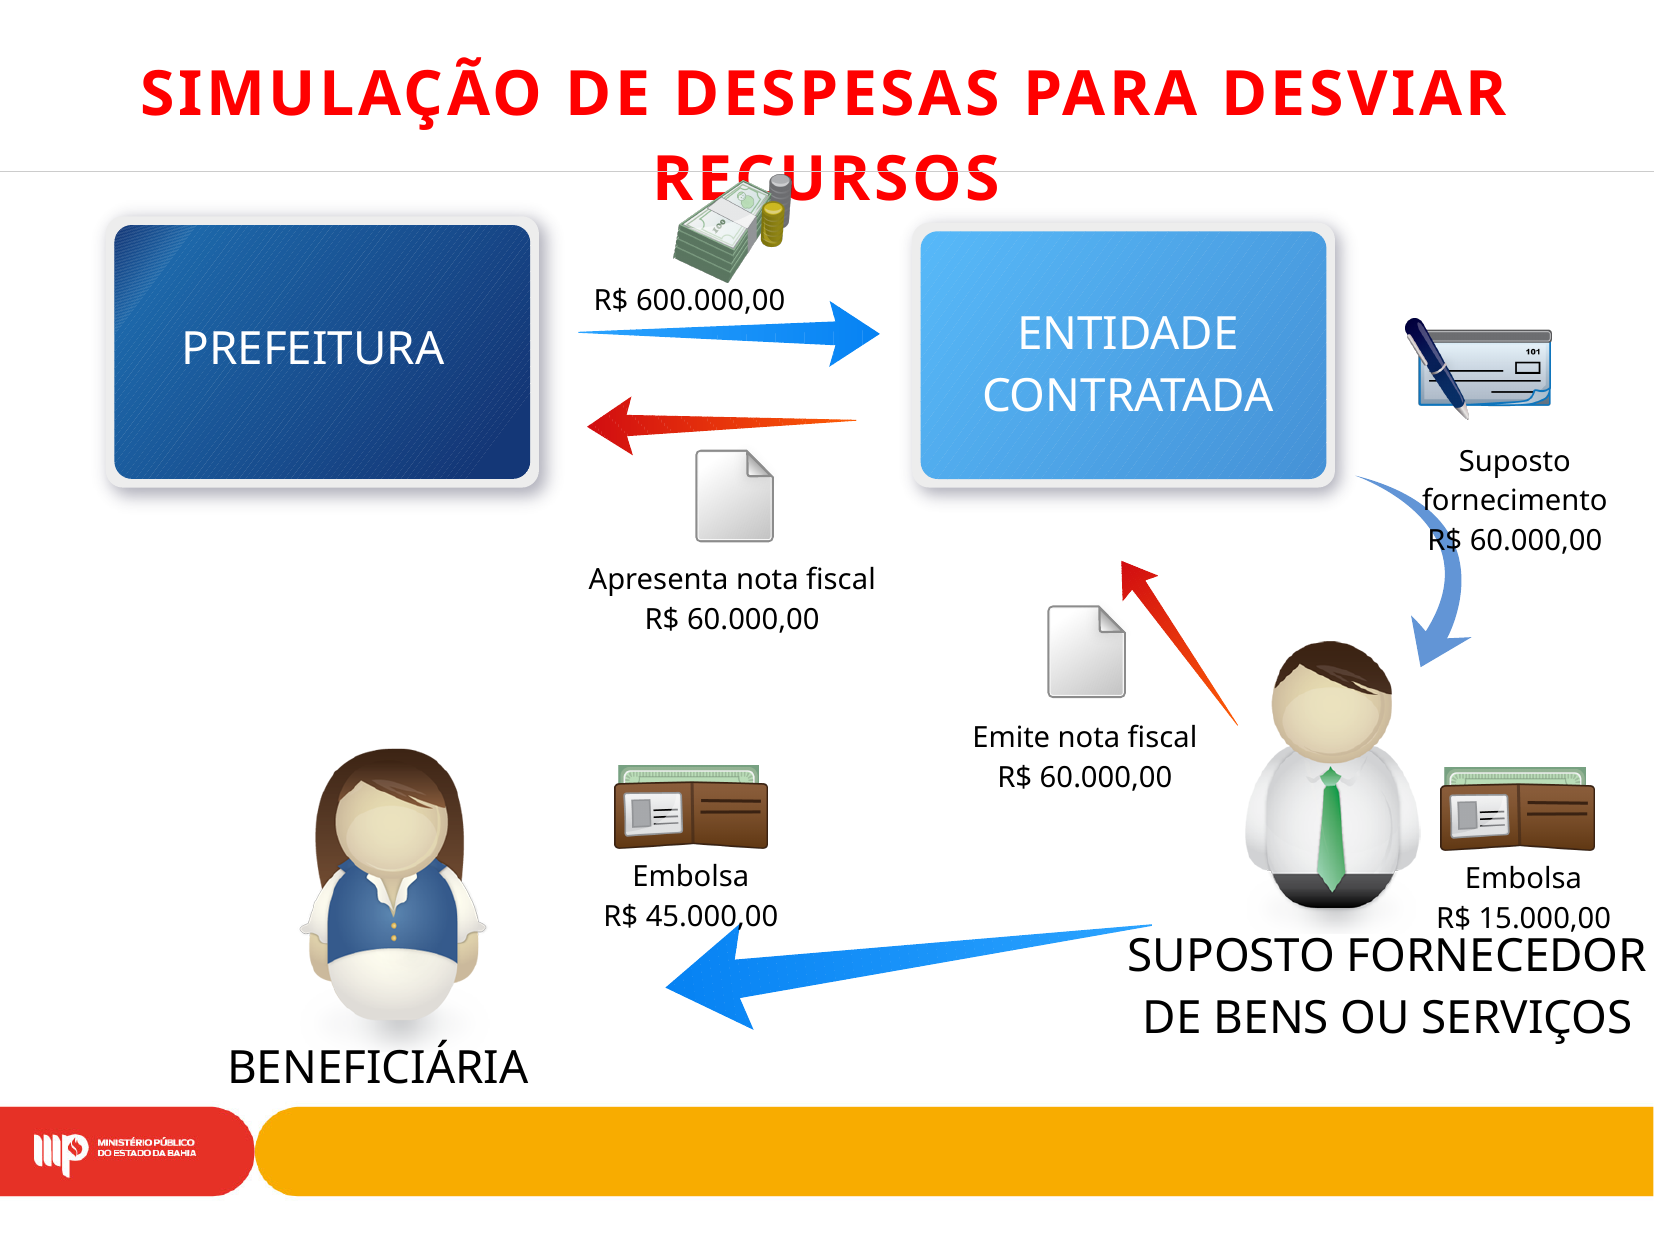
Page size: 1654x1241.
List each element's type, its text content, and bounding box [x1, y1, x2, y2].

picture [82, 193, 886, 551]
text_box Apresenta nota fiscal R$ 60.000,00 [543, 551, 922, 697]
picture [1027, 543, 1595, 915]
text_box Embolsa R$ 45.000,00 [531, 848, 851, 934]
picture [0, 1101, 1654, 1241]
picture [1405, 318, 1552, 420]
text_box BENEFICIÁRIA [153, 1027, 603, 1098]
picture [614, 765, 768, 848]
picture [897, 203, 1382, 549]
text_box SUPOSTO FORNECEDOR DE BENS OU SERVIÇOS [1098, 915, 1654, 1205]
text_box R$ 600.000,00 [578, 271, 886, 296]
text_box Embolsa R$ 15.000,00 [1370, 850, 1654, 946]
text_box PREFEITURA [118, 308, 508, 378]
picture [272, 727, 520, 1027]
text_box Emite nota fiscal R$ 60.000,00 [933, 708, 1237, 806]
text_box Suposto fornecimento R$ 60.000,00 [1373, 432, 1654, 553]
picture [649, 862, 1170, 1050]
text_box ENTIDADE CONTRATADA [933, 292, 1323, 473]
text_box SIMULAÇÃO DE DESPESAS PARA DESVIAR RECURSOS [0, 41, 1654, 135]
picture [673, 174, 792, 271]
